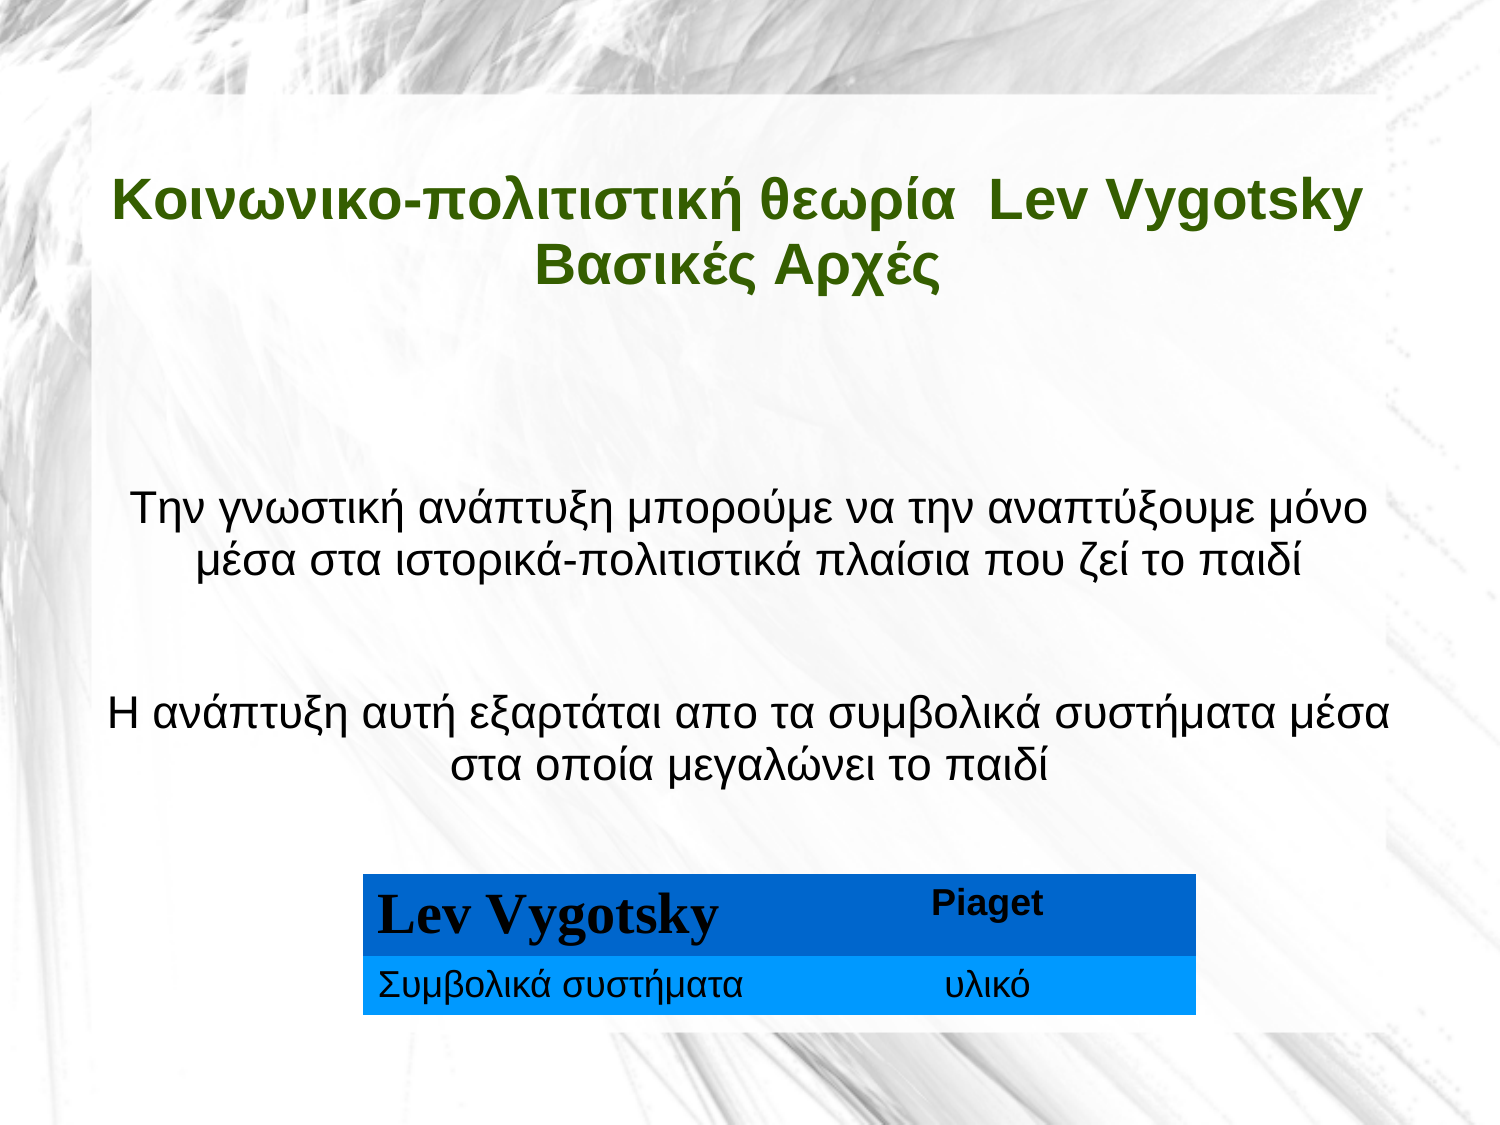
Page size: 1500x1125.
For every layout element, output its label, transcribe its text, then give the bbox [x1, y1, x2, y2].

picture [0, 0, 1500, 1125]
subtitle Την γνωστική ανάπτυξη μπορούμε να την αναπτύξουμε μόνο μέσα στα ιστορικά-πολιτιστικά πλαίσια που ζεί το παιδί Η ανάπτυξη αυτή εξαρτάται απο τα συμβολικά συστήματα μέσα στα οποία μεγαλώνει το παιδί [90, 300, 1409, 1125]
table_header Lev Vygotsky [363, 874, 779, 956]
title Κοινωνικο-πολιτιστική θεωρία Lev Vygotsky Βασικές Αρχές [109, 163, 1368, 300]
table_cell Συμβολικά συστήματα [363, 956, 779, 1015]
table_header Piaget [779, 874, 1196, 956]
table_cell υλικό [779, 956, 1196, 1015]
